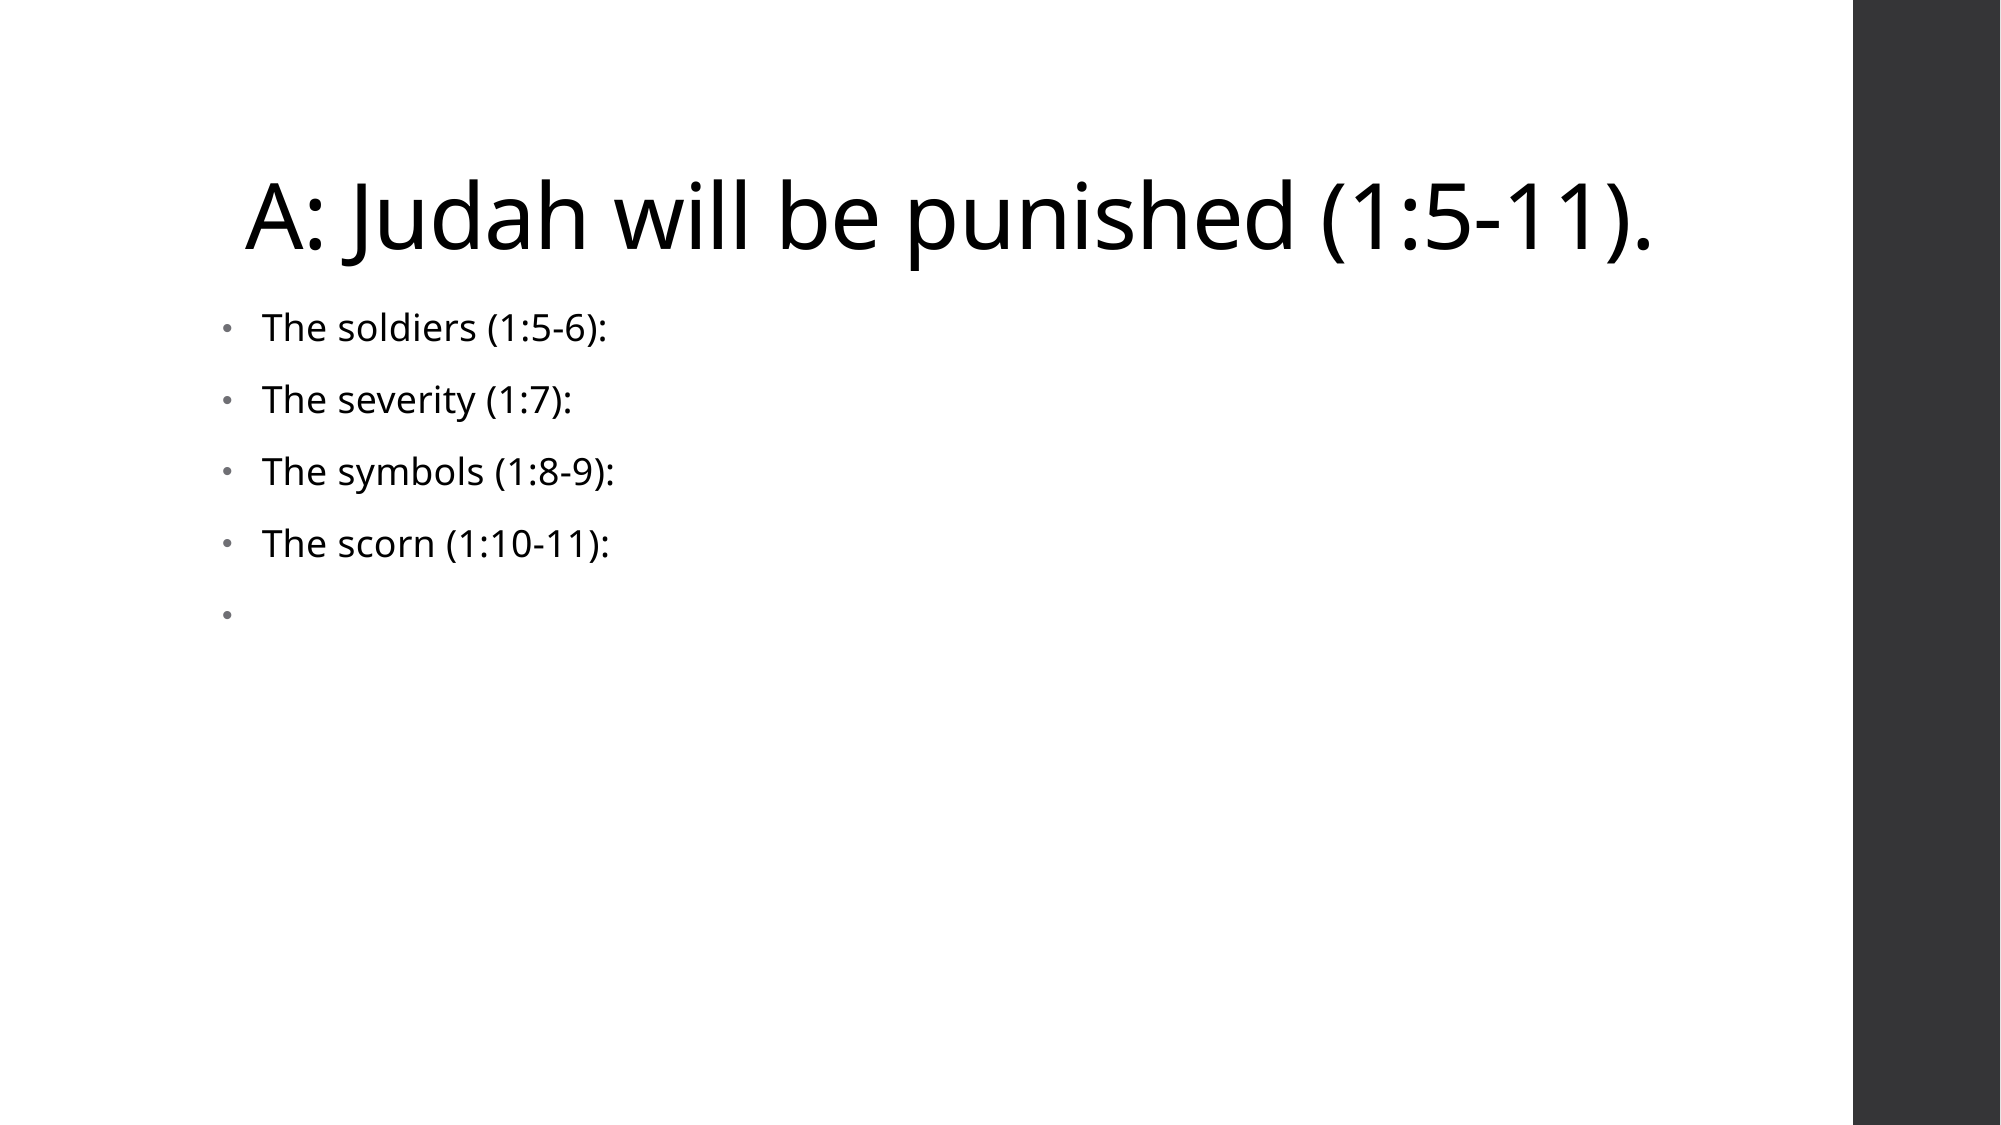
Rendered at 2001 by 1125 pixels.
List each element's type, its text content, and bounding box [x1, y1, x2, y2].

list The soldiers (1:5-6): The severity (1:7): The symbols (1:8-9): The scorn (1:10-11): [206, 299, 1617, 1014]
title A: Judah will be punished (1:5-11). [206, 60, 1797, 278]
